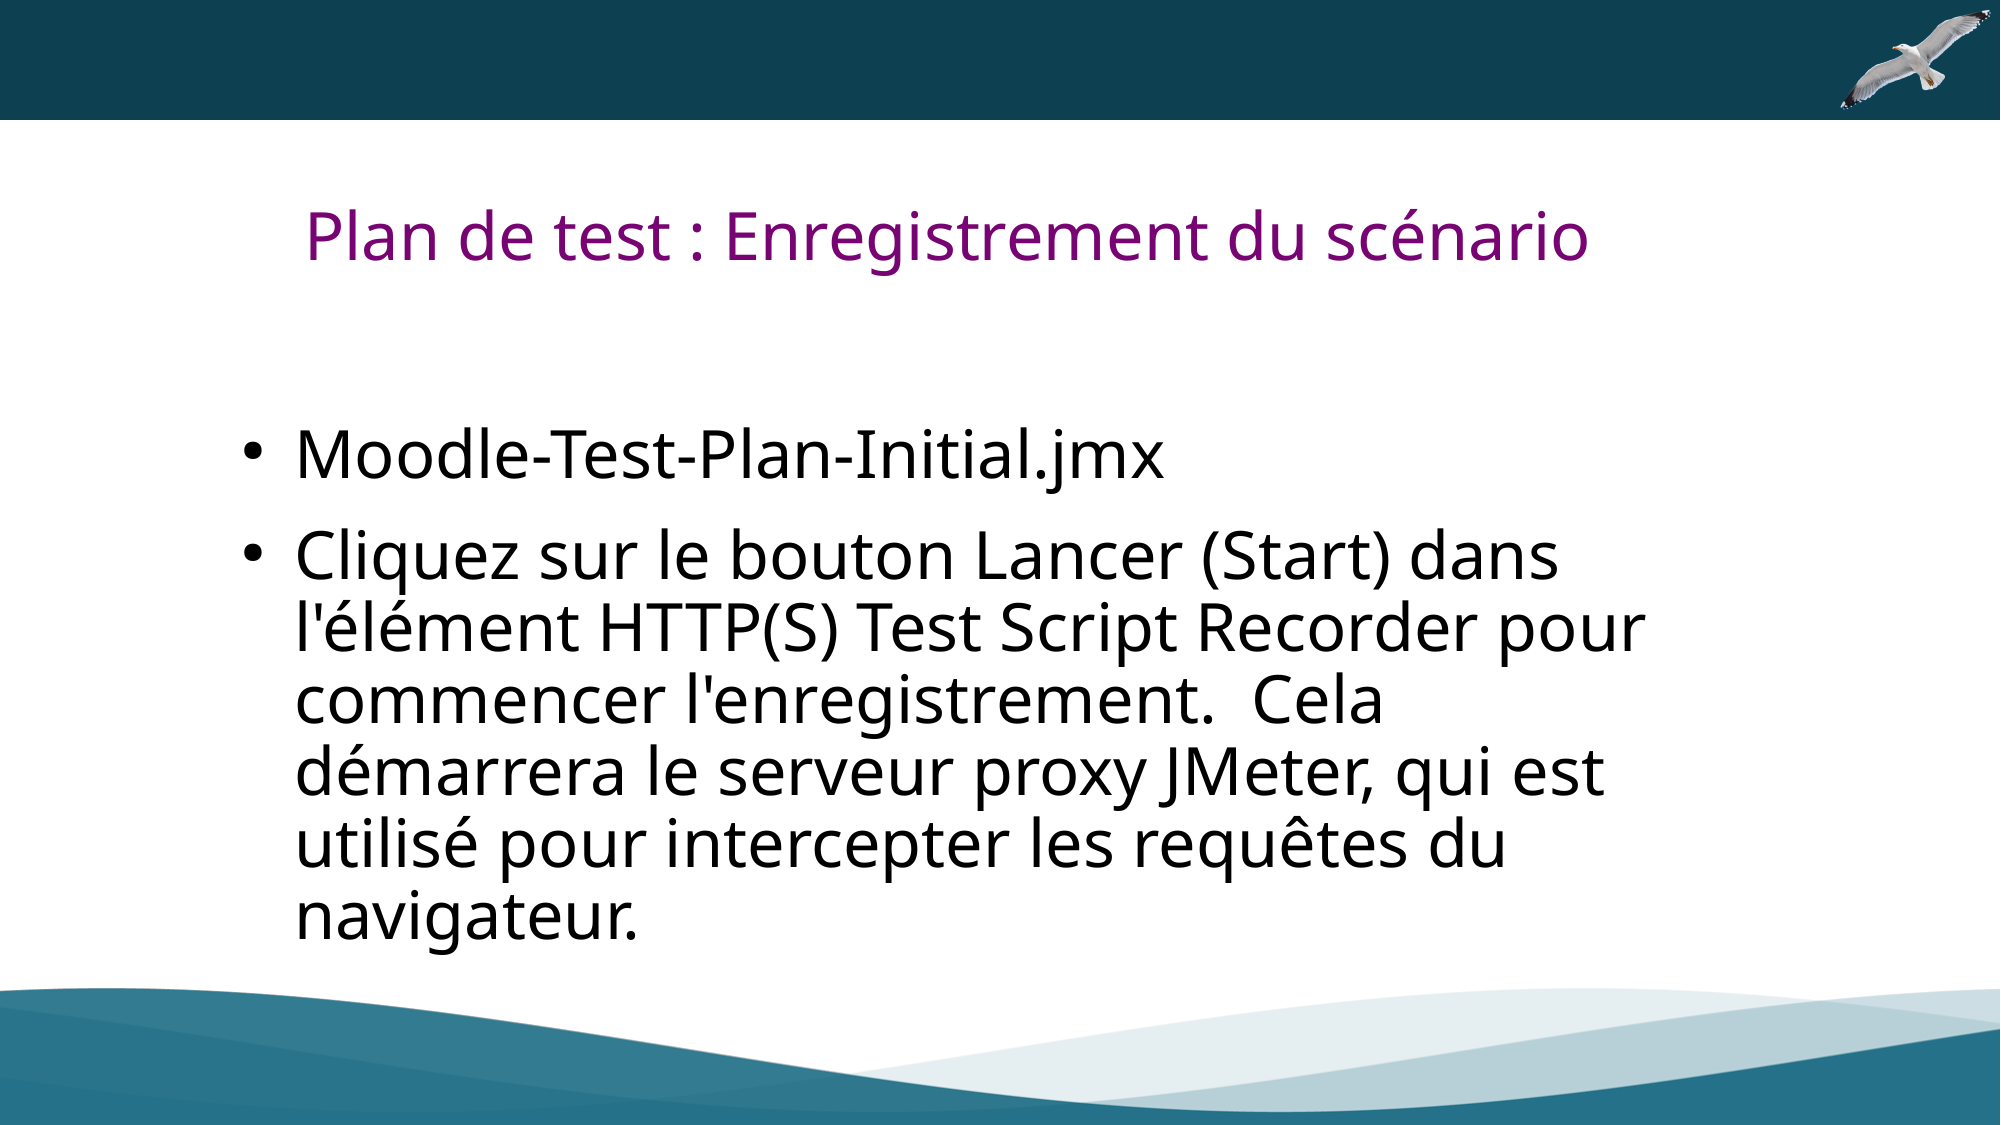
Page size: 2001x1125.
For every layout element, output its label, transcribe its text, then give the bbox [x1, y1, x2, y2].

list Plan de test : Enregistrement du scénario [218, 194, 1689, 326]
list Moodle-Test-Plan-Initial.jmx Cliquez sur le bouton Lancer (Start) dans l'élément HTTP(S) Test Script Recorder pour commencer l'enregistrement. Cela démarrera le serveur proxy JMeter, qui est utilisé pour intercepter les requêtes du navigateur. [208, 413, 1707, 801]
picture [0, 974, 2000, 1125]
picture [1820, 0, 2000, 120]
